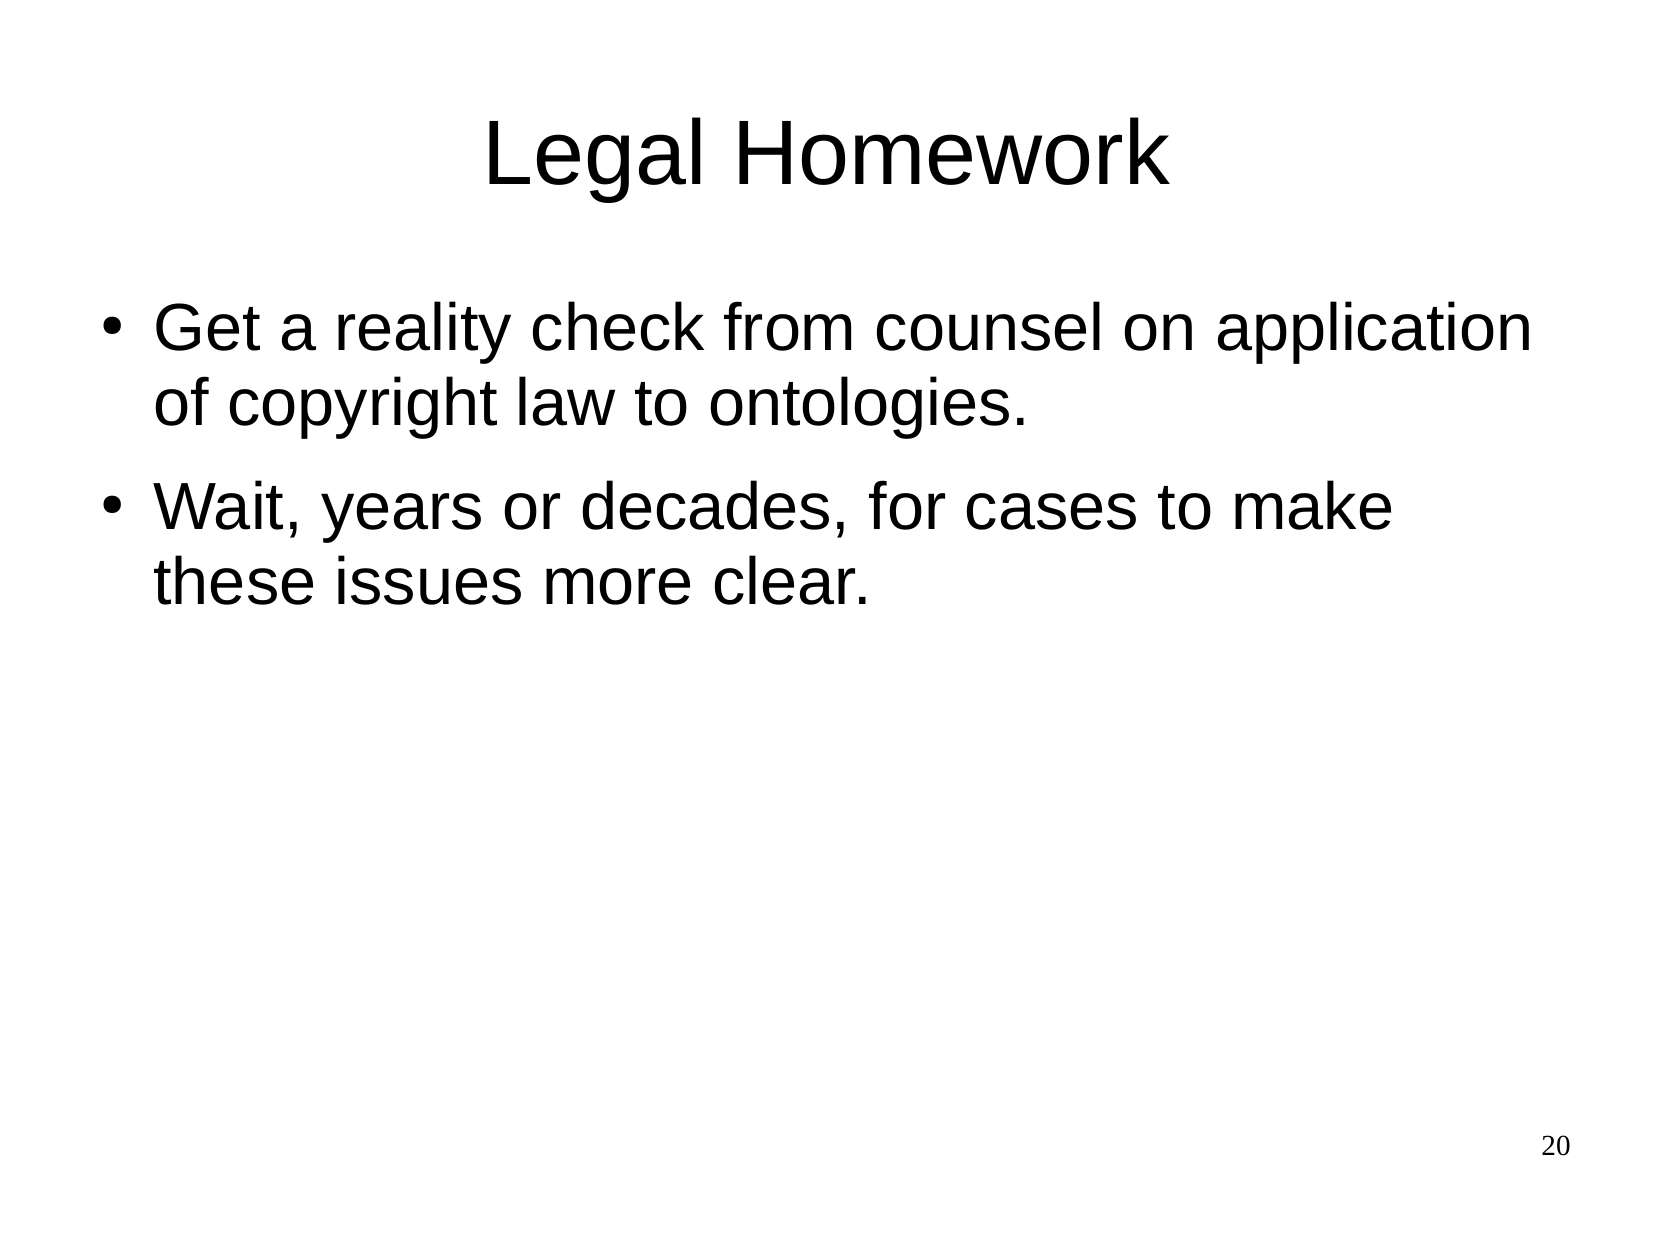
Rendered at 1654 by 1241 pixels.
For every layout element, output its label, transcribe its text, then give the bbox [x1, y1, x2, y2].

list Get a reality check from counsel on application of copyright law to ontologies. Wait, years or decades, for cases to make these issues more clear. [82, 290, 1571, 1094]
title Legal Homework [82, 56, 1571, 250]
